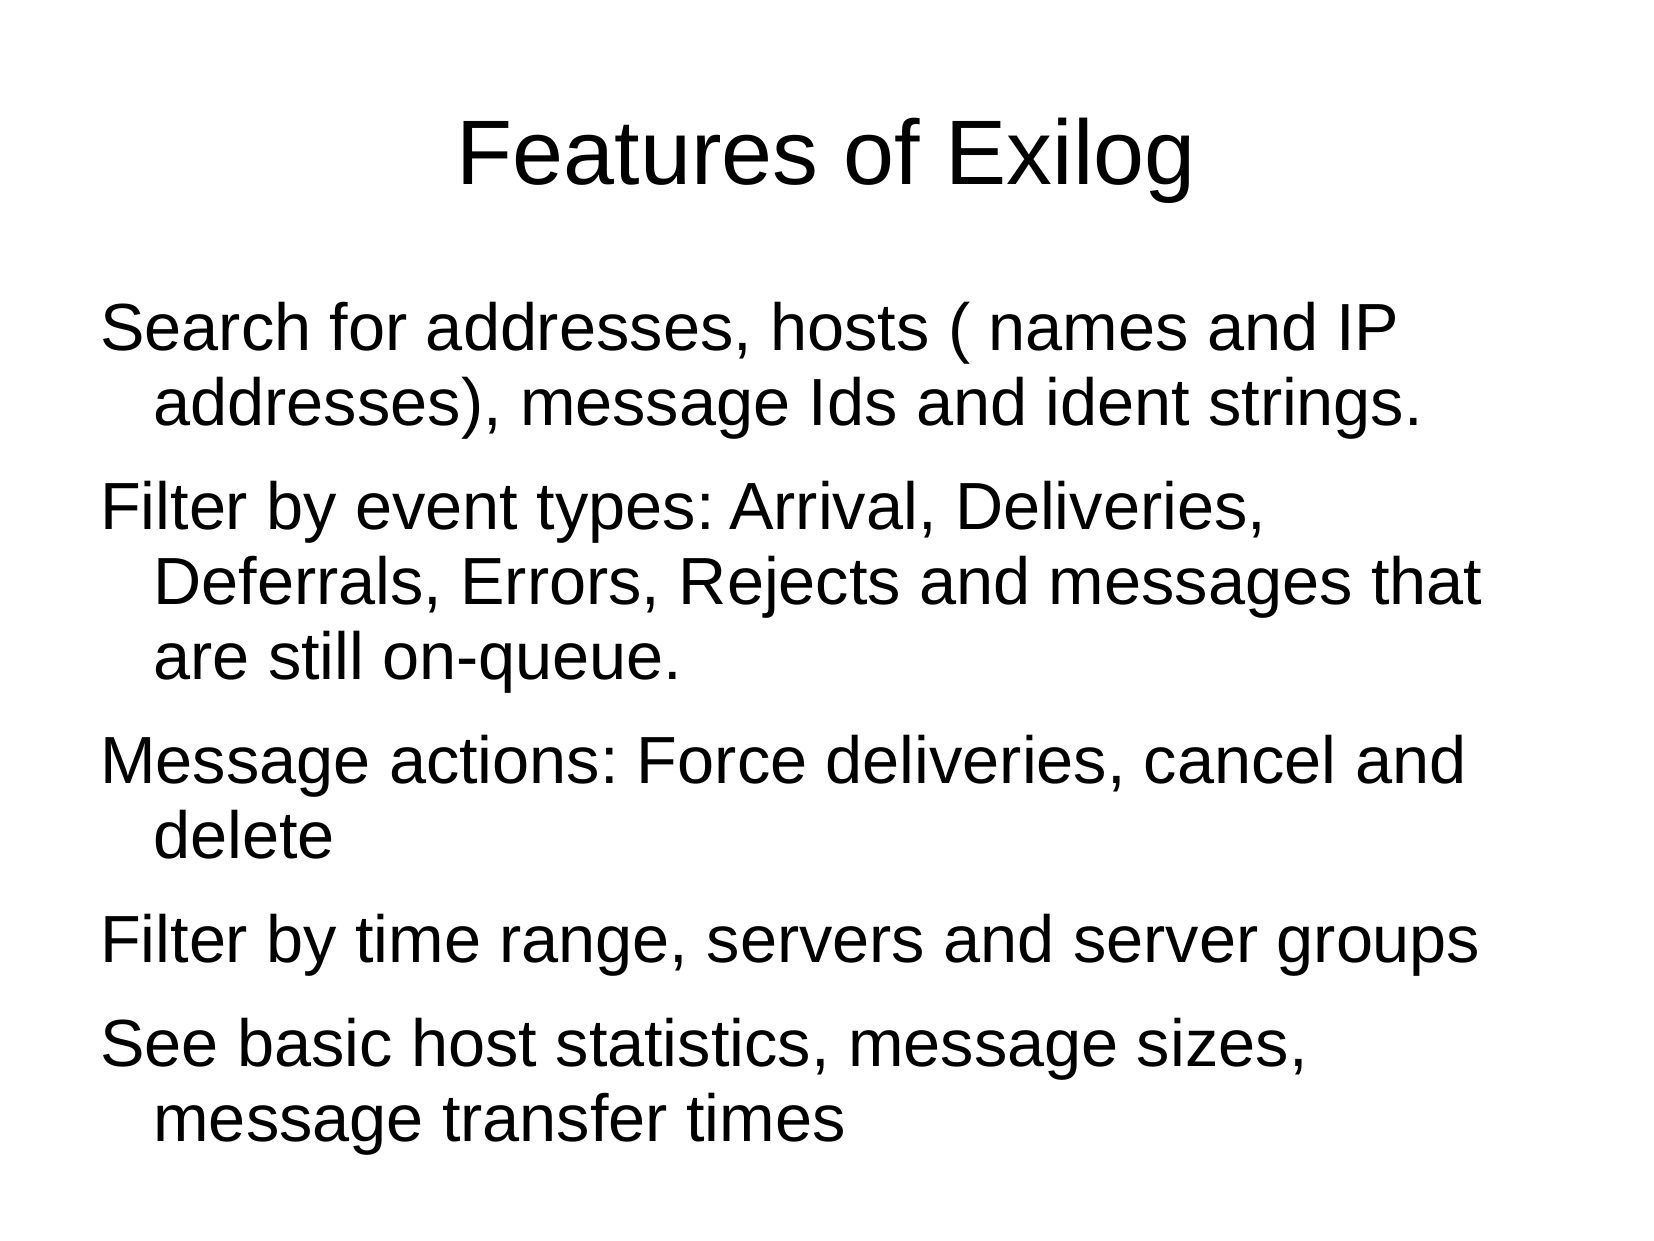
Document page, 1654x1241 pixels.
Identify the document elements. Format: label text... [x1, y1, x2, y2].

list Search for addresses, hosts ( names and IP addresses), message Ids and ident strings. Filter by event types: Arrival, Deliveries, Deferrals, Errors, Rejects and messages that are still on-queue. Message actions: Force deliveries, cancel and delete Filter by time range, servers and server groups See basic host statistics, message sizes, message transfer times [82, 290, 1571, 1157]
title Features of Exilog [82, 56, 1571, 250]
